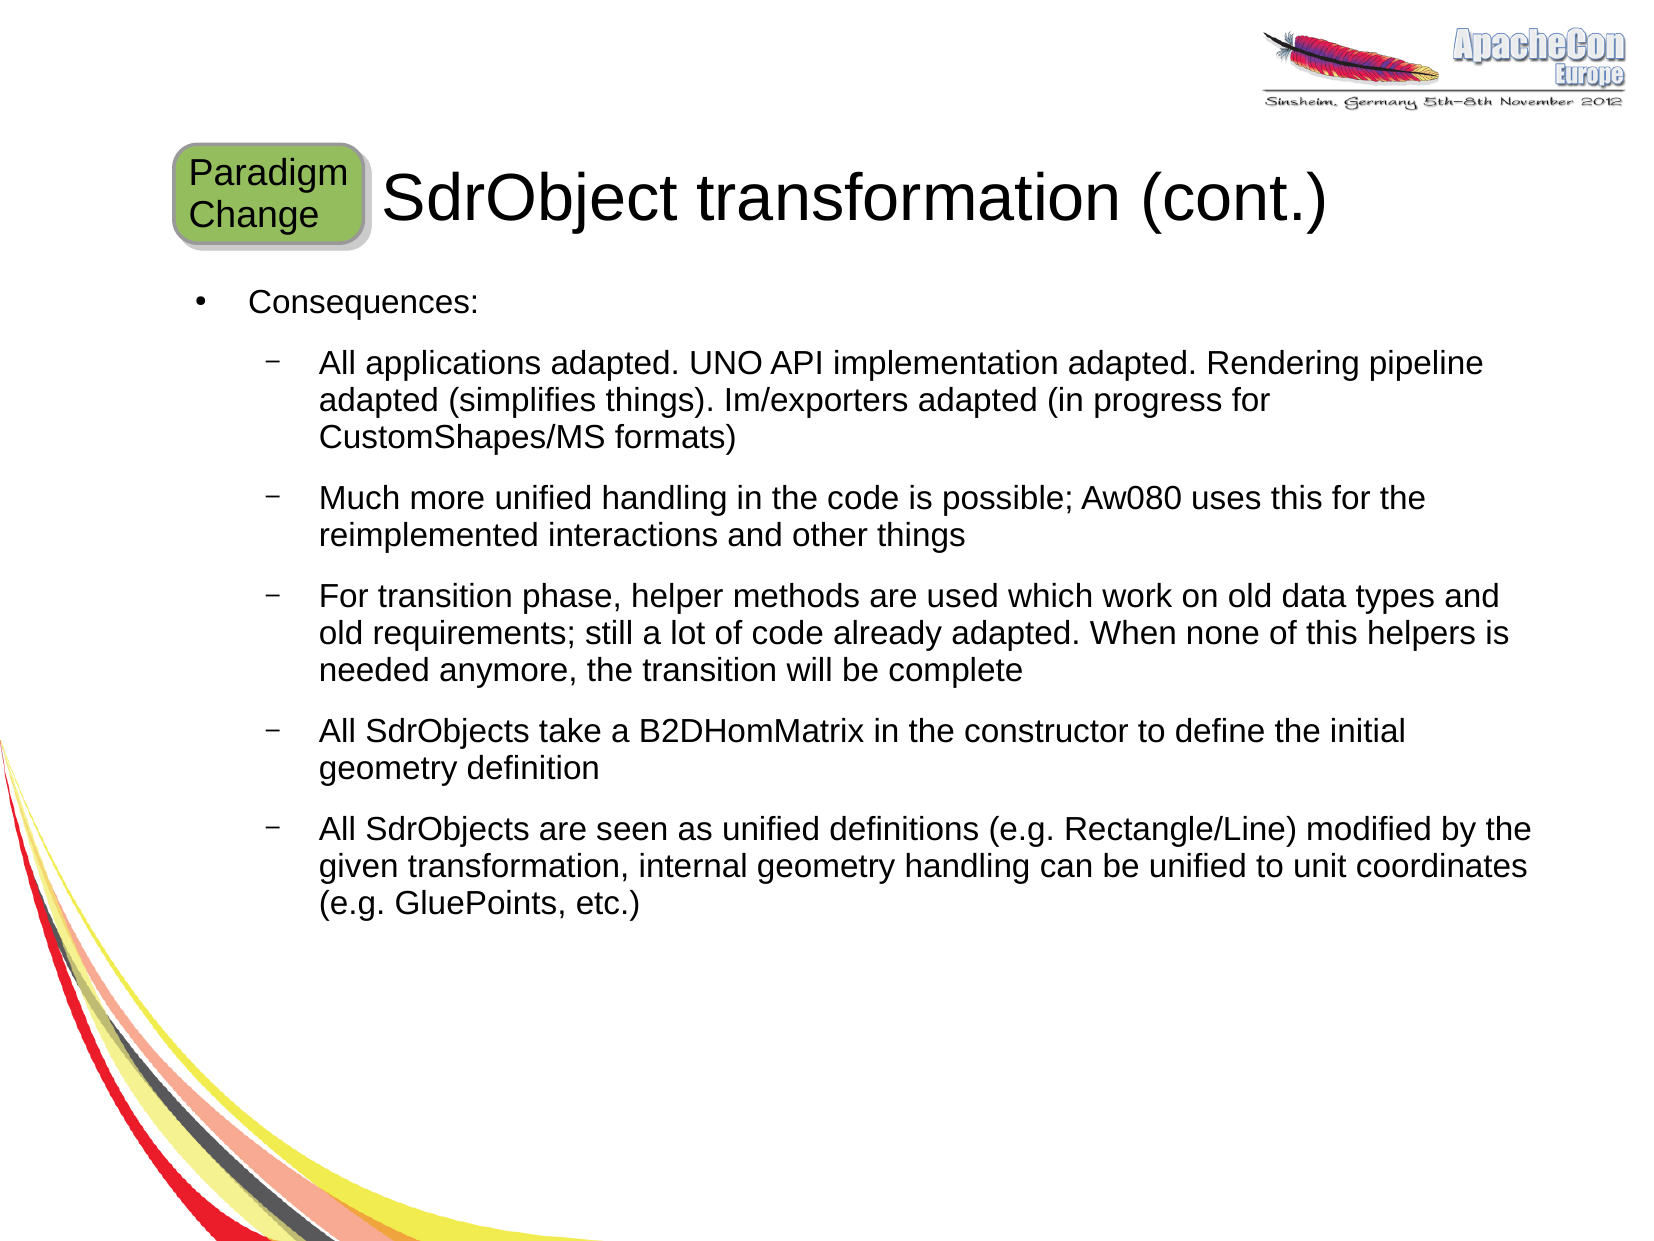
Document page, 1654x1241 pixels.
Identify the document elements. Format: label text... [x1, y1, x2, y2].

text_box Paradigm Change [173, 144, 364, 244]
list Consequences: All applications adapted. UNO API implementation adapted. Rendering pipeline adapted (simplifies things). Im/exporters adapted (in progress for CustomShapes/MS formats) Much more unified handling in the code is possible; Aw080 uses this for the reimplemented interactions and other things For transition phase, helper methods are used which work on old data types and old requirements; still a lot of code already adapted. When none of this helpers is needed anymore, the transition will be complete All SdrObjects take a B2DHomMatrix in the constructor to define the initial geometry definition All SdrObjects are seen as unified definitions (e.g. Rectangle/Line) modified by the given transformation, internal geometry handling can be unified to unit coordinates (e.g. GluePoints, etc.) [177, 283, 1536, 990]
title SdrObject transformation (cont.) [381, 148, 1534, 247]
picture [0, 0, 1654, 1241]
